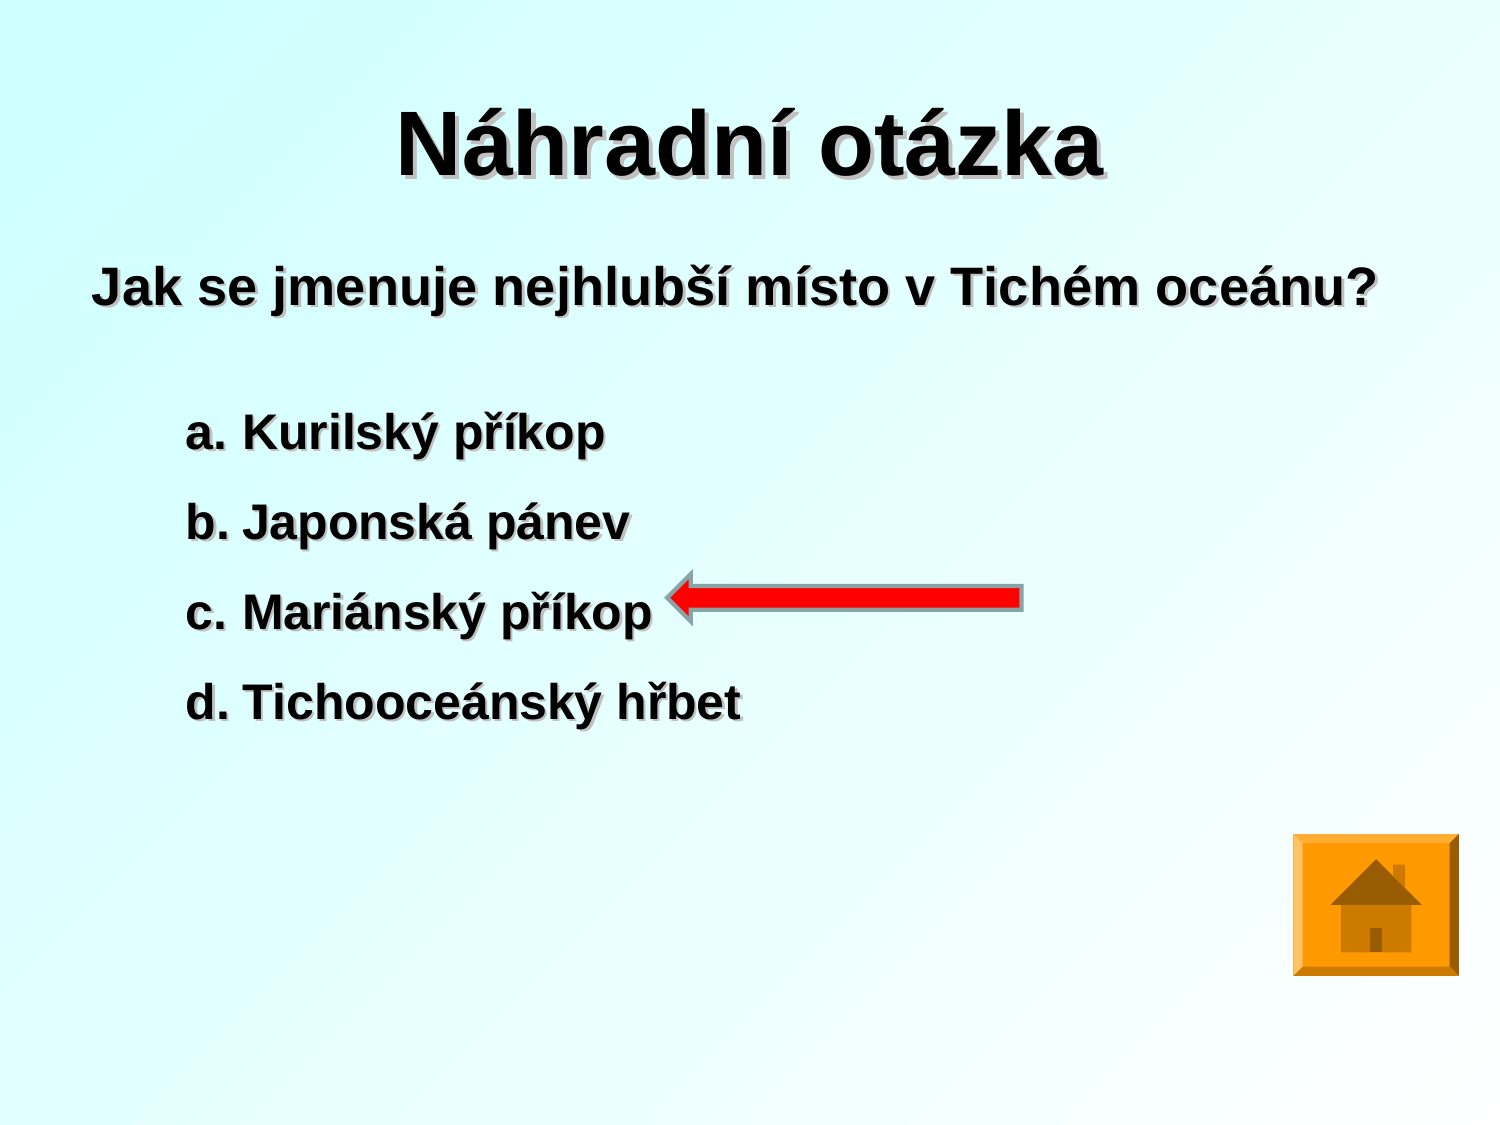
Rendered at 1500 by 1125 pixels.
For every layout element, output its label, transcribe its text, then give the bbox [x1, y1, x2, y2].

list Jak se jmenuje nejhlubší místo v Tichém oceánu? [76, 243, 1412, 339]
text_box Kurilský příkop Japonská pánev Mariánský příkop Tichooceánský hřbet [171, 361, 786, 738]
text_box [667, 574, 1022, 622]
title Náhradní otázka [75, 45, 1426, 233]
text_box [1295, 834, 1459, 976]
